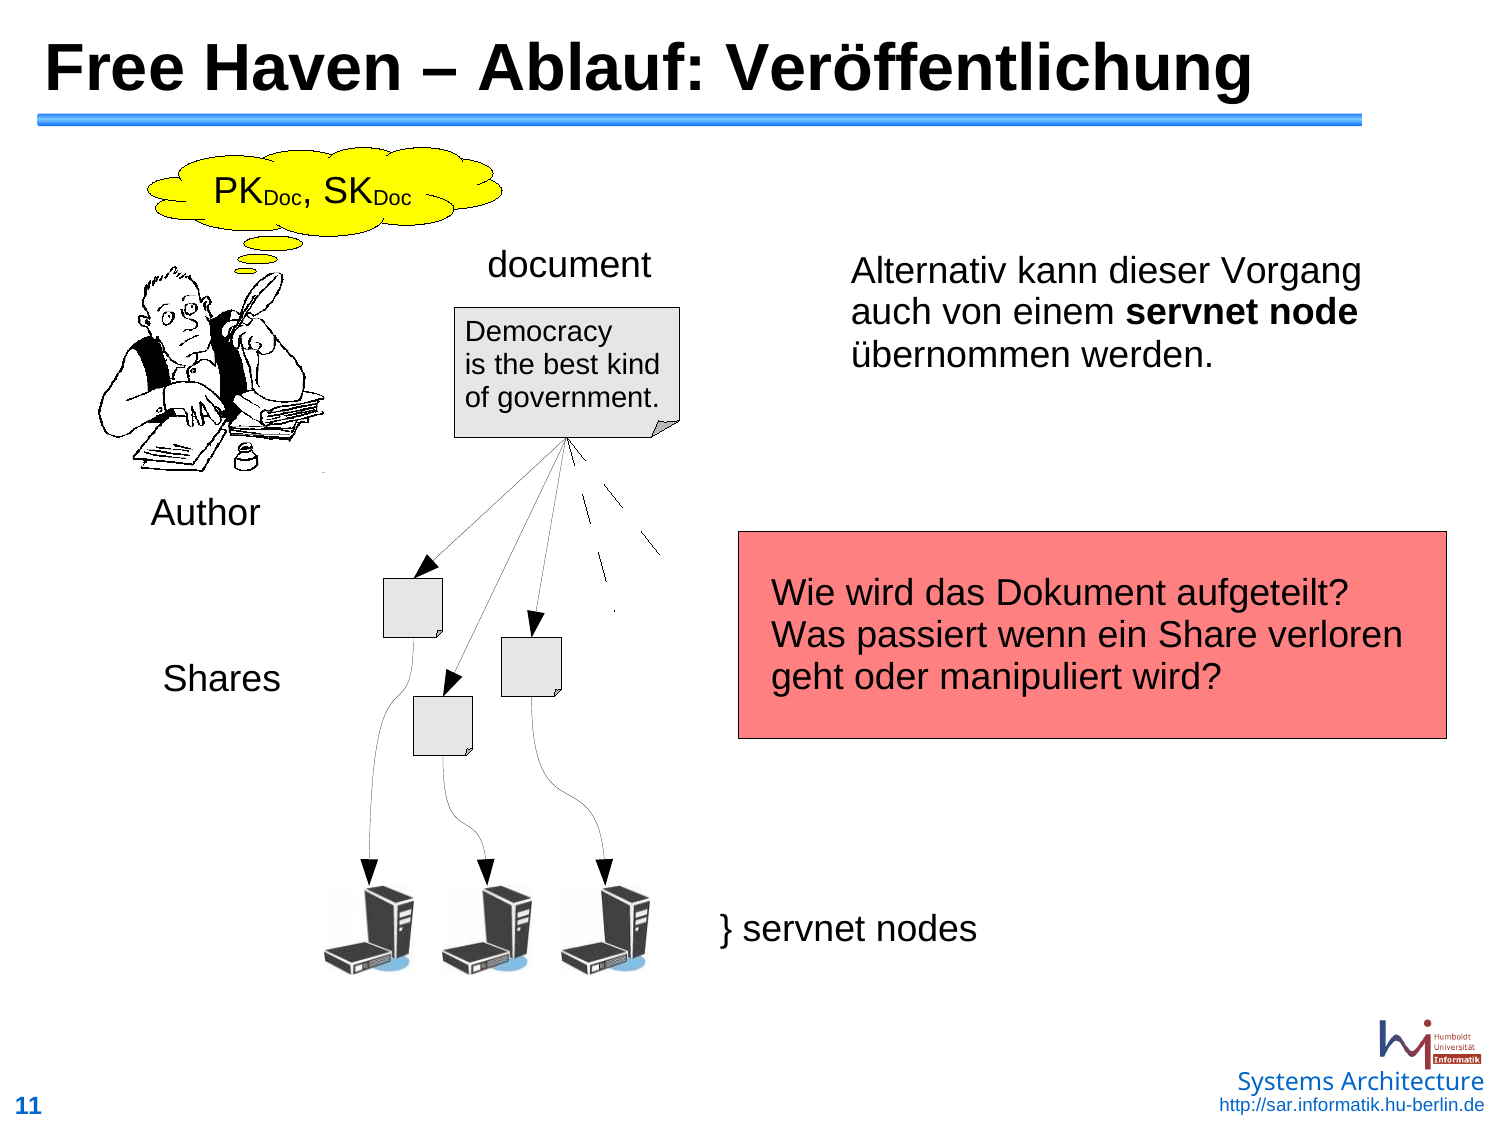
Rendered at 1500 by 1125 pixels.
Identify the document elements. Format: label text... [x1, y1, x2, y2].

title Free Haven – Ablauf: Veröffentlichung [29, 20, 1500, 114]
text_box PKDoc, SKDoc [243, 236, 303, 251]
text_box Author [135, 484, 276, 542]
text_box document [472, 236, 667, 294]
picture [561, 885, 650, 975]
text_box PKDoc, SKDoc [237, 254, 278, 264]
picture [442, 885, 532, 975]
text_box Alternativ kann dieser Vorgang auch von einem servnet node übernommen werden. [836, 241, 1388, 384]
text_box [413, 696, 473, 756]
text_box [501, 637, 562, 697]
picture [324, 885, 414, 975]
text_box [383, 578, 443, 638]
text_box } servnet nodes [705, 900, 993, 958]
text_box PKDoc, SKDoc [147, 147, 503, 237]
picture [96, 265, 325, 473]
text_box Shares [147, 649, 296, 707]
text_box Democracy is the best kind of government. [454, 307, 680, 438]
text_box Wie wird das Dokument aufgeteilt? Was passiert wenn ein Share verloren geht oder manipuliert wird? [738, 531, 1447, 739]
picture [1376, 1016, 1483, 1071]
